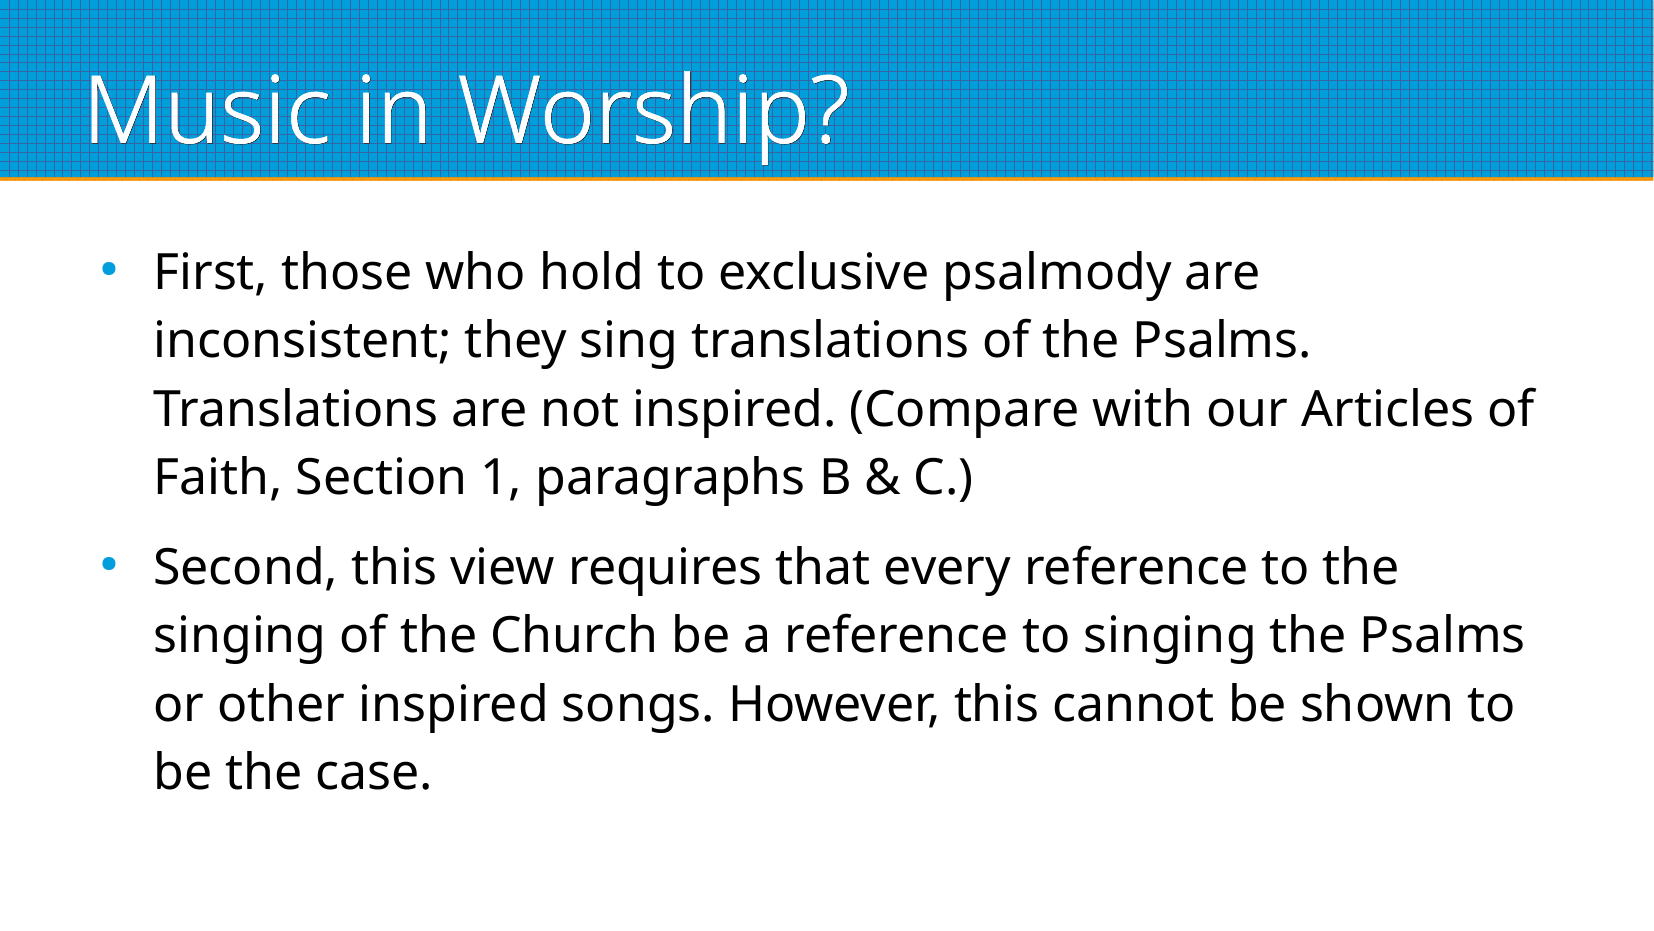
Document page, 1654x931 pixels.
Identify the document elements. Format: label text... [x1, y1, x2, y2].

list First, those who hold to exclusive psalmody are inconsistent; they sing translations of the Psalms. Translations are not inspired. (Compare with our Articles of Faith, Section 1, paragraphs B & C.) Second, this view requires that every reference to the singing of the Church be a reference to singing the Psalms or other inspired songs. However, this cannot be shown to be the case. [82, 236, 1563, 901]
title Music in Worship? [82, 14, 1571, 171]
